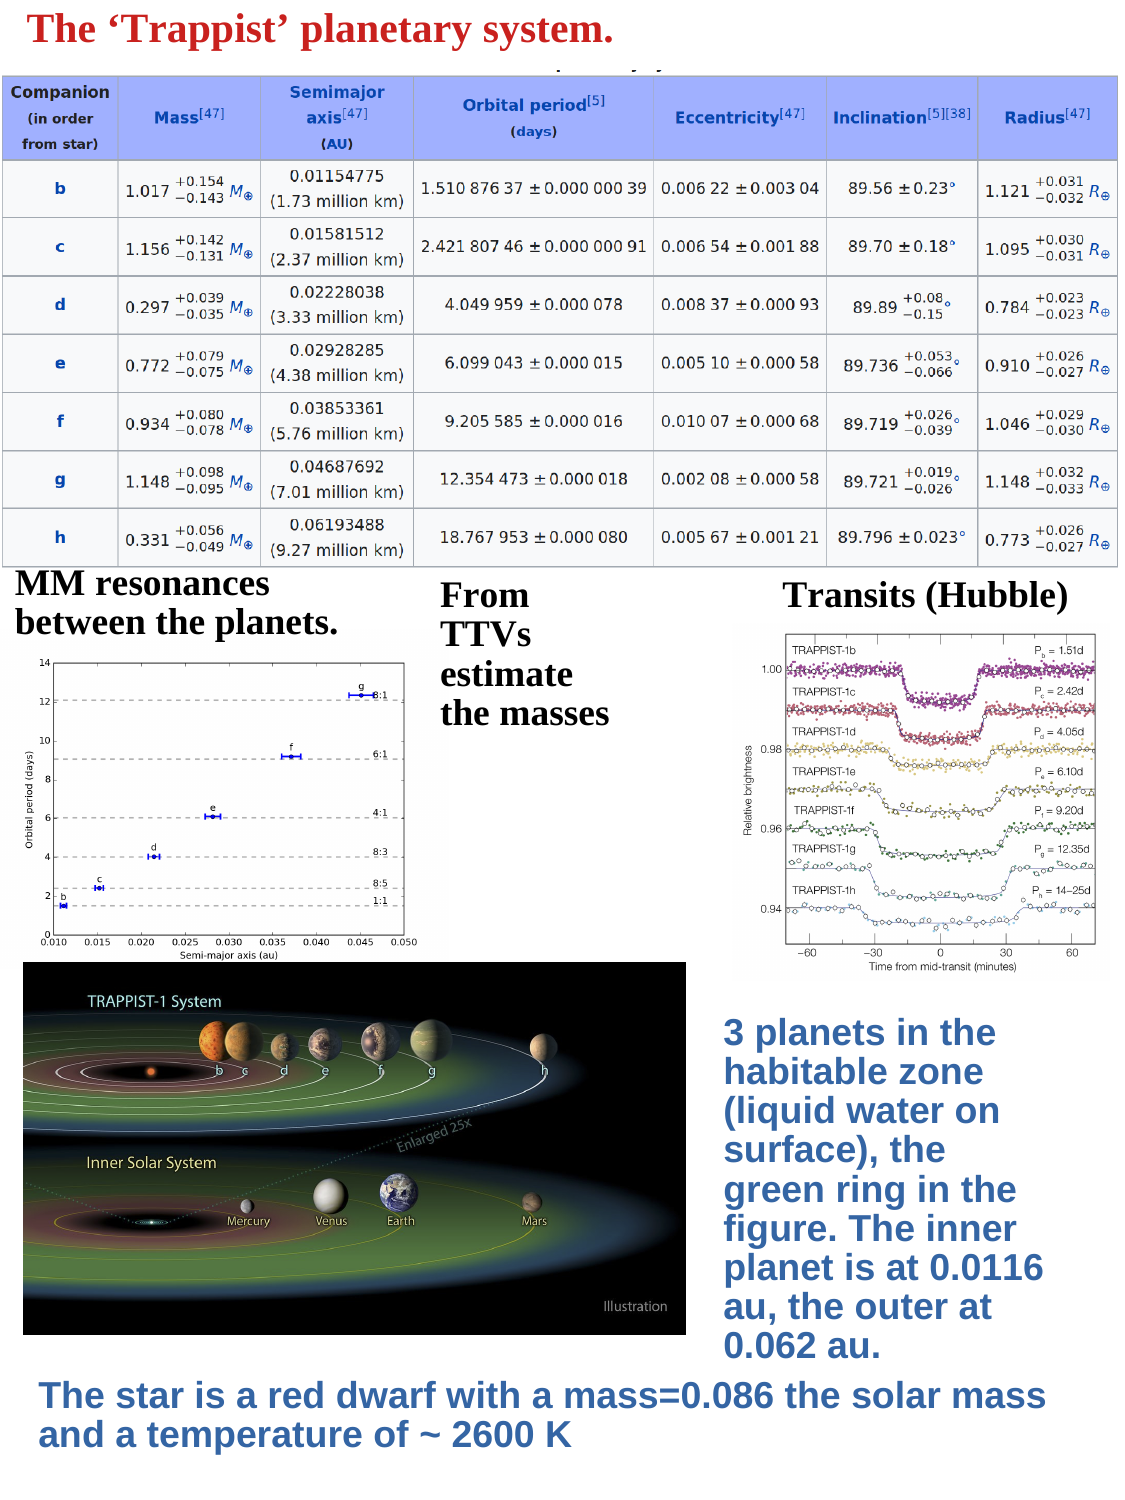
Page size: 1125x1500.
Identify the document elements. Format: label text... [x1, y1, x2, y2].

picture [732, 623, 1110, 981]
text_box From TTVs estimate the masses [425, 569, 626, 741]
picture [0, 70, 1125, 570]
picture [0, 629, 686, 1335]
text_box 3 planets in the habitable zone (liquid water on surface), the green ring in the figure. The inner planet is at 0.0116 au, the outer at 0.062 au. [708, 1007, 1063, 1370]
text_box The star is a red dwarf with a mass=0.086 the solar mass and a temperature of ~ 2600 K [23, 1370, 1099, 1500]
text_box The ‘Trappist’ planetary system. [11, 0, 1040, 59]
text_box MM resonances between the planets. [0, 556, 390, 650]
text_box Transits (Hubble) [767, 569, 1111, 663]
